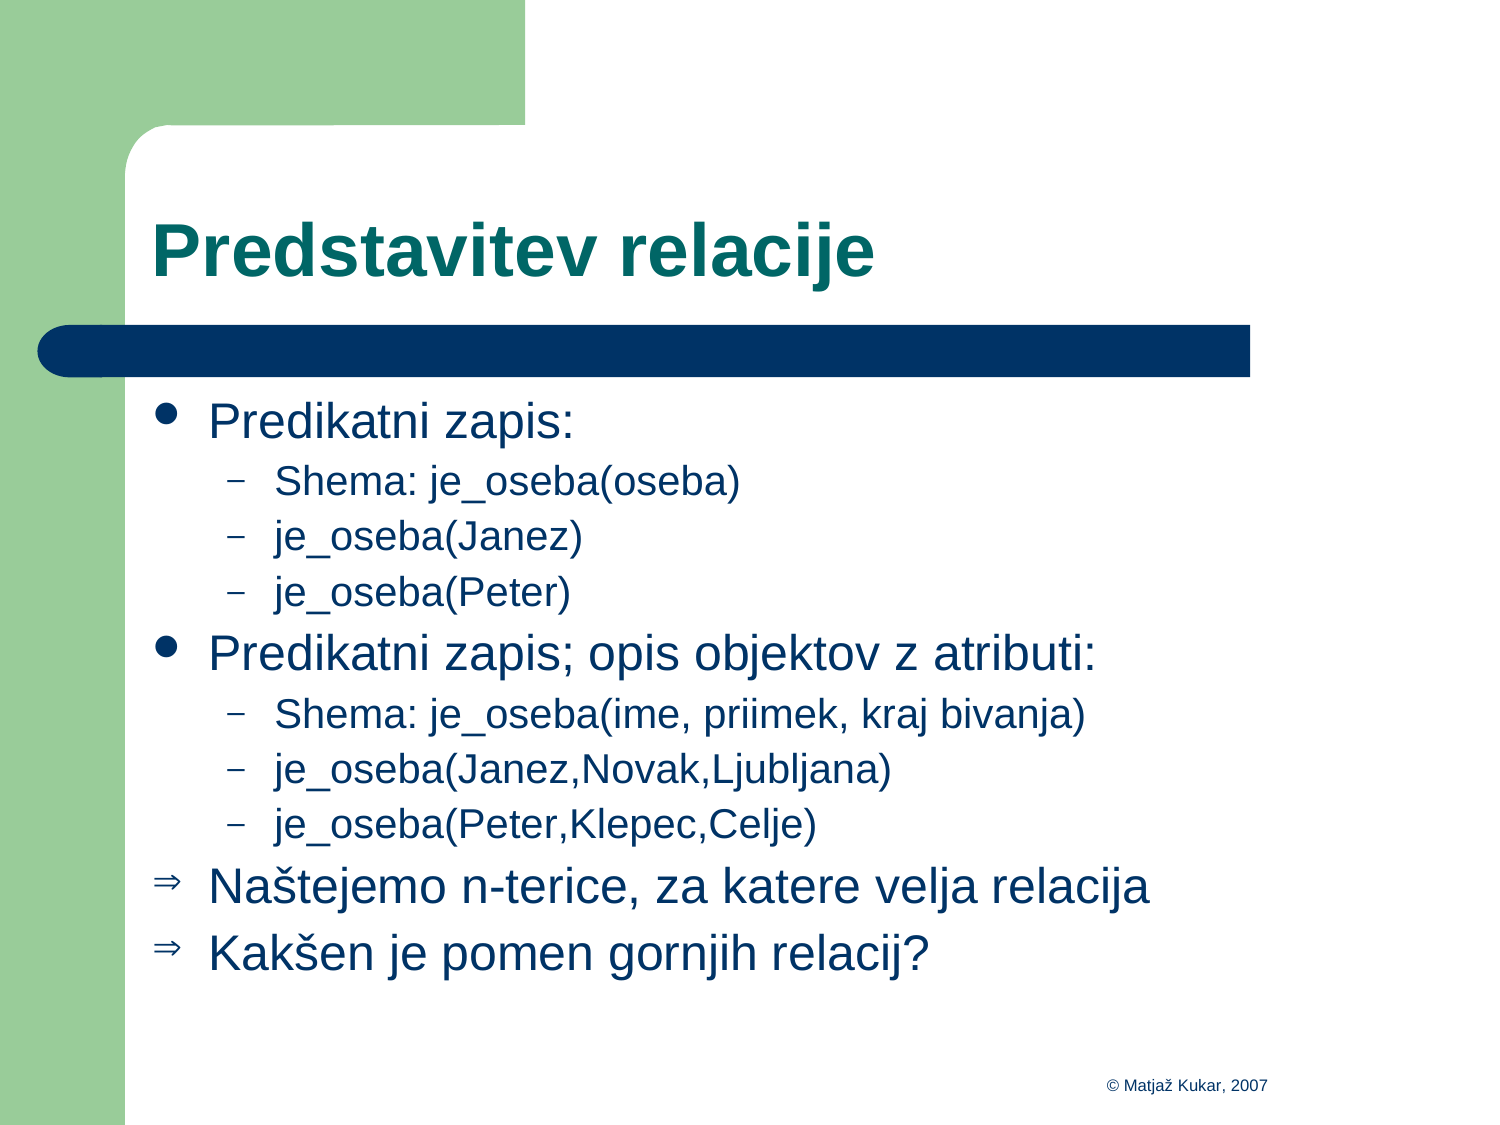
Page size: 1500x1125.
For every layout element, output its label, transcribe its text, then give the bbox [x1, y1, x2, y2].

text_box © Matjaž Kukar, 2007 [949, 1025, 1426, 1103]
list Predikatni zapis: Shema: je_oseba(oseba) je_oseba(Janez) je_oseba(Peter) Predikatni zapis; opis objektov z atributi: Shema: je_oseba(ime, priimek, kraj bivanja) je_oseba(Janez,Novak,Ljubljana) je_oseba(Peter,Klepec,Celje) Naštejemo n-terice, za katere velja relacija Kakšen je pomen gornjih relacij? [137, 387, 1400, 1055]
title Predstavitev relacije [136, 136, 1414, 301]
